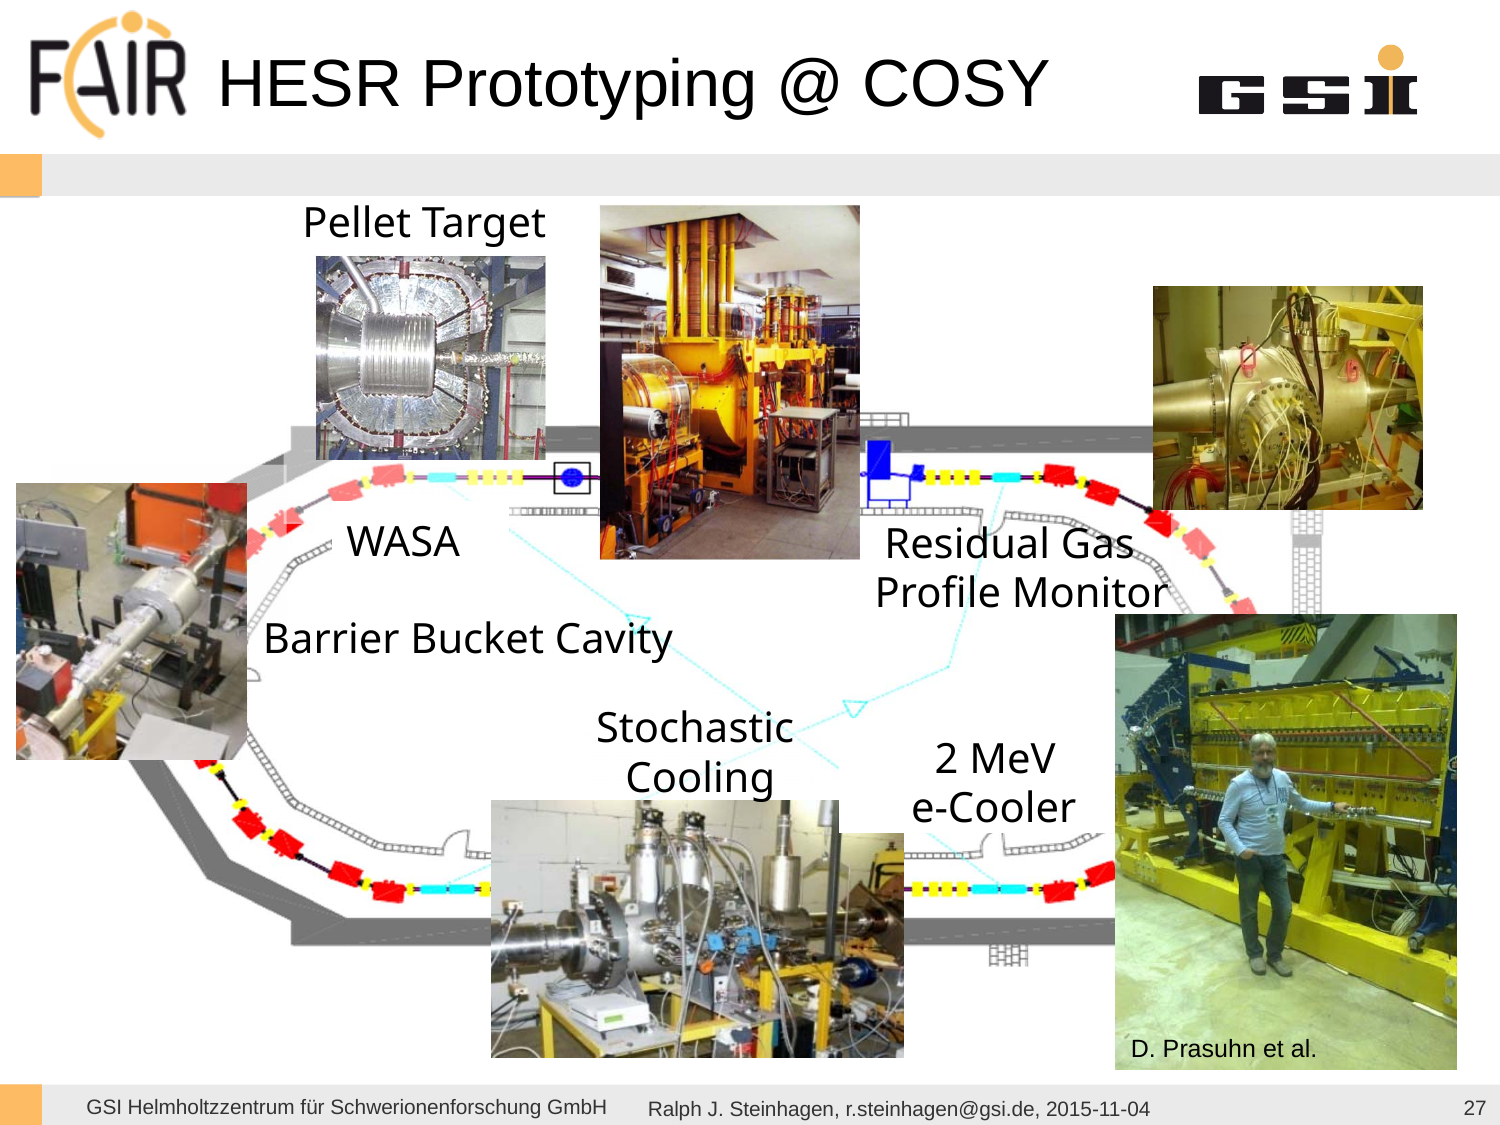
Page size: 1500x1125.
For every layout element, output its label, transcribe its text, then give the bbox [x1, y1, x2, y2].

picture [16, 204, 1464, 1070]
text_box [839, 718, 1115, 833]
text_box Pellet Target [302, 192, 561, 244]
text_box Profile Monitor [874, 563, 1178, 614]
text_box Barrier Bucket Cavity [262, 609, 708, 661]
text_box Cooling [625, 747, 782, 799]
title HESR Prototyping @ COSY [217, 20, 1109, 147]
text_box 2 MeV [934, 728, 1065, 778]
text_box WASA [346, 511, 472, 563]
picture [1197, 42, 1419, 117]
picture [30, 9, 187, 141]
text_box Residual Gas [884, 513, 1154, 563]
text_box [332, 501, 509, 567]
text_box D. Prasuhn et al. [1116, 1027, 1333, 1071]
text_box e-Cooler [911, 778, 1089, 829]
text_box Stochastic [596, 697, 826, 749]
